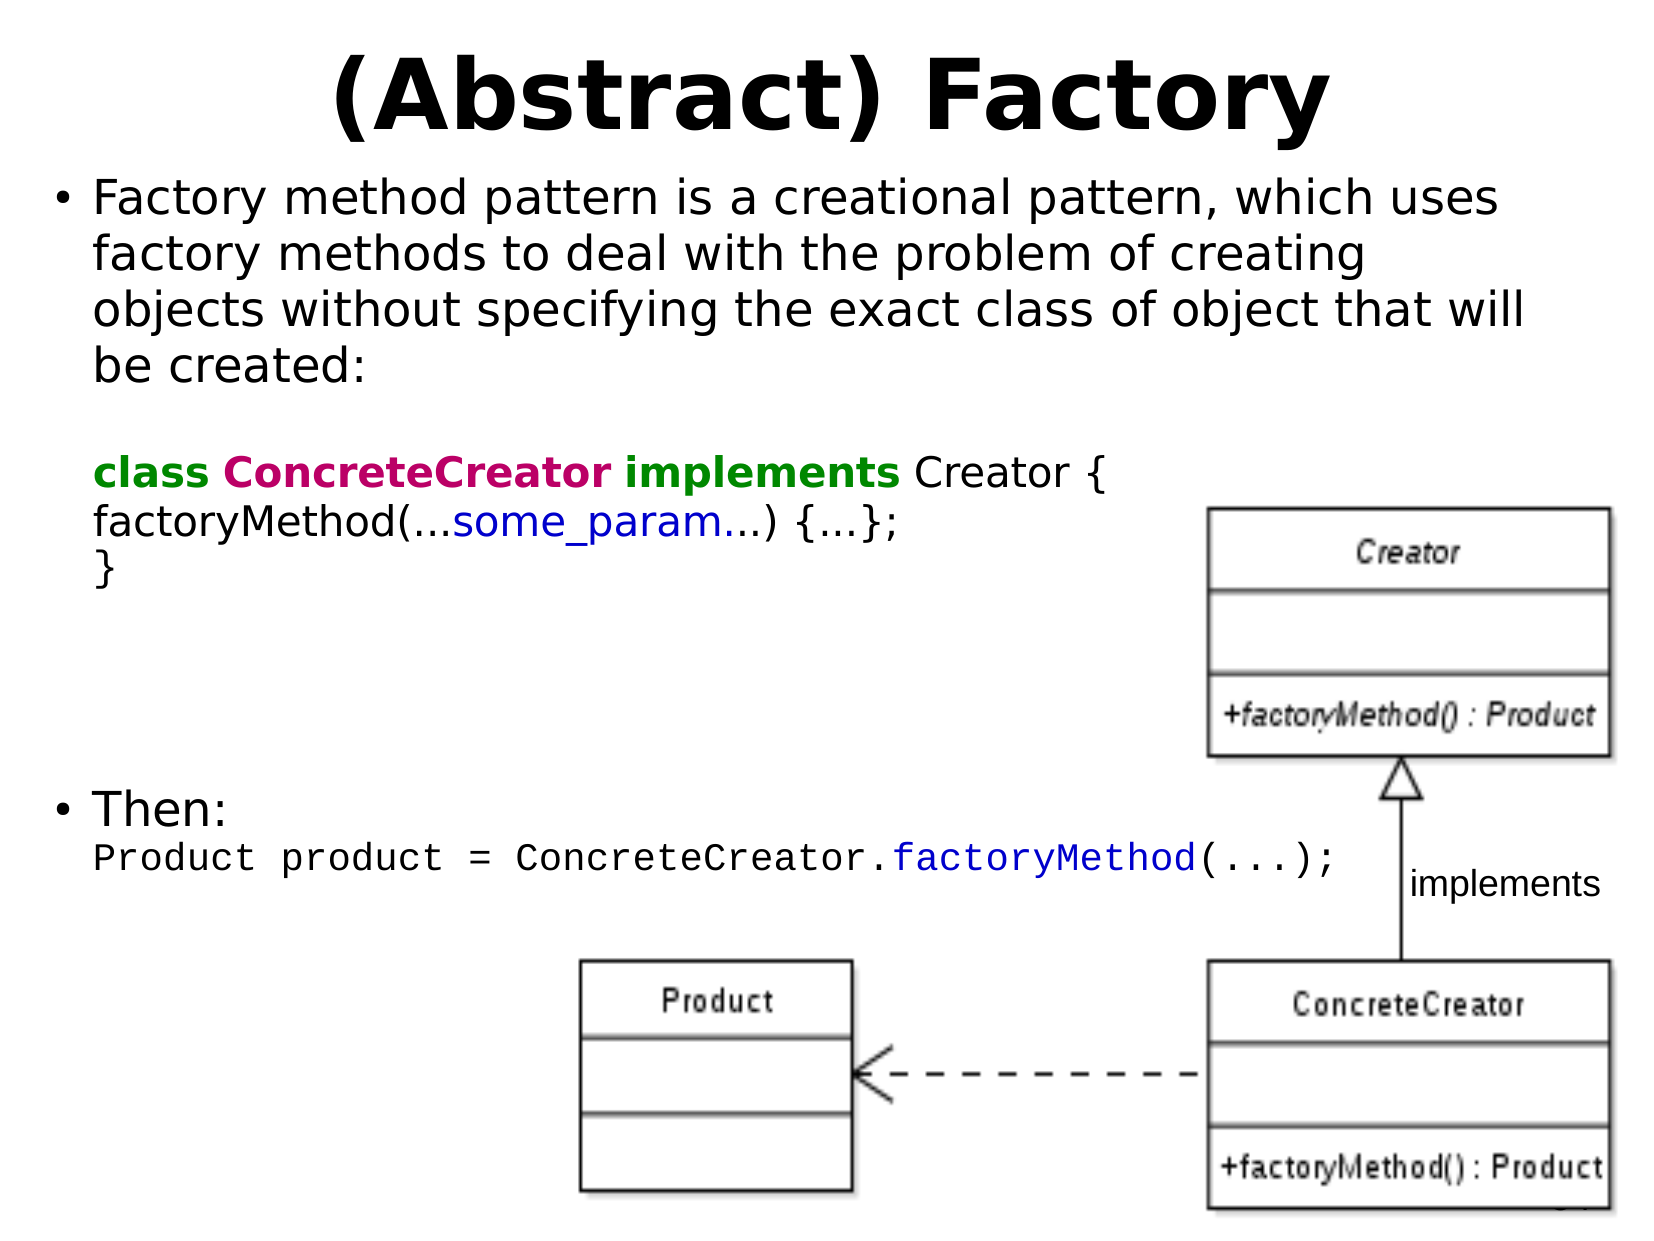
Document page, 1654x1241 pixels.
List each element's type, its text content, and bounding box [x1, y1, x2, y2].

text_box implements [1395, 855, 1621, 916]
list Factory method pattern is a creational pattern, which uses factory methods to deal with the problem of creating objects without specifying the exact class of object that will be created: class ConcreteCreator implements Creator { factoryMethod(...some_param...) {...}; } Then: Product product = ConcreteCreator.factoryMethod(...); [41, 170, 1531, 946]
picture [568, 494, 1621, 1222]
title (Abstract) Factory [86, 38, 1576, 153]
